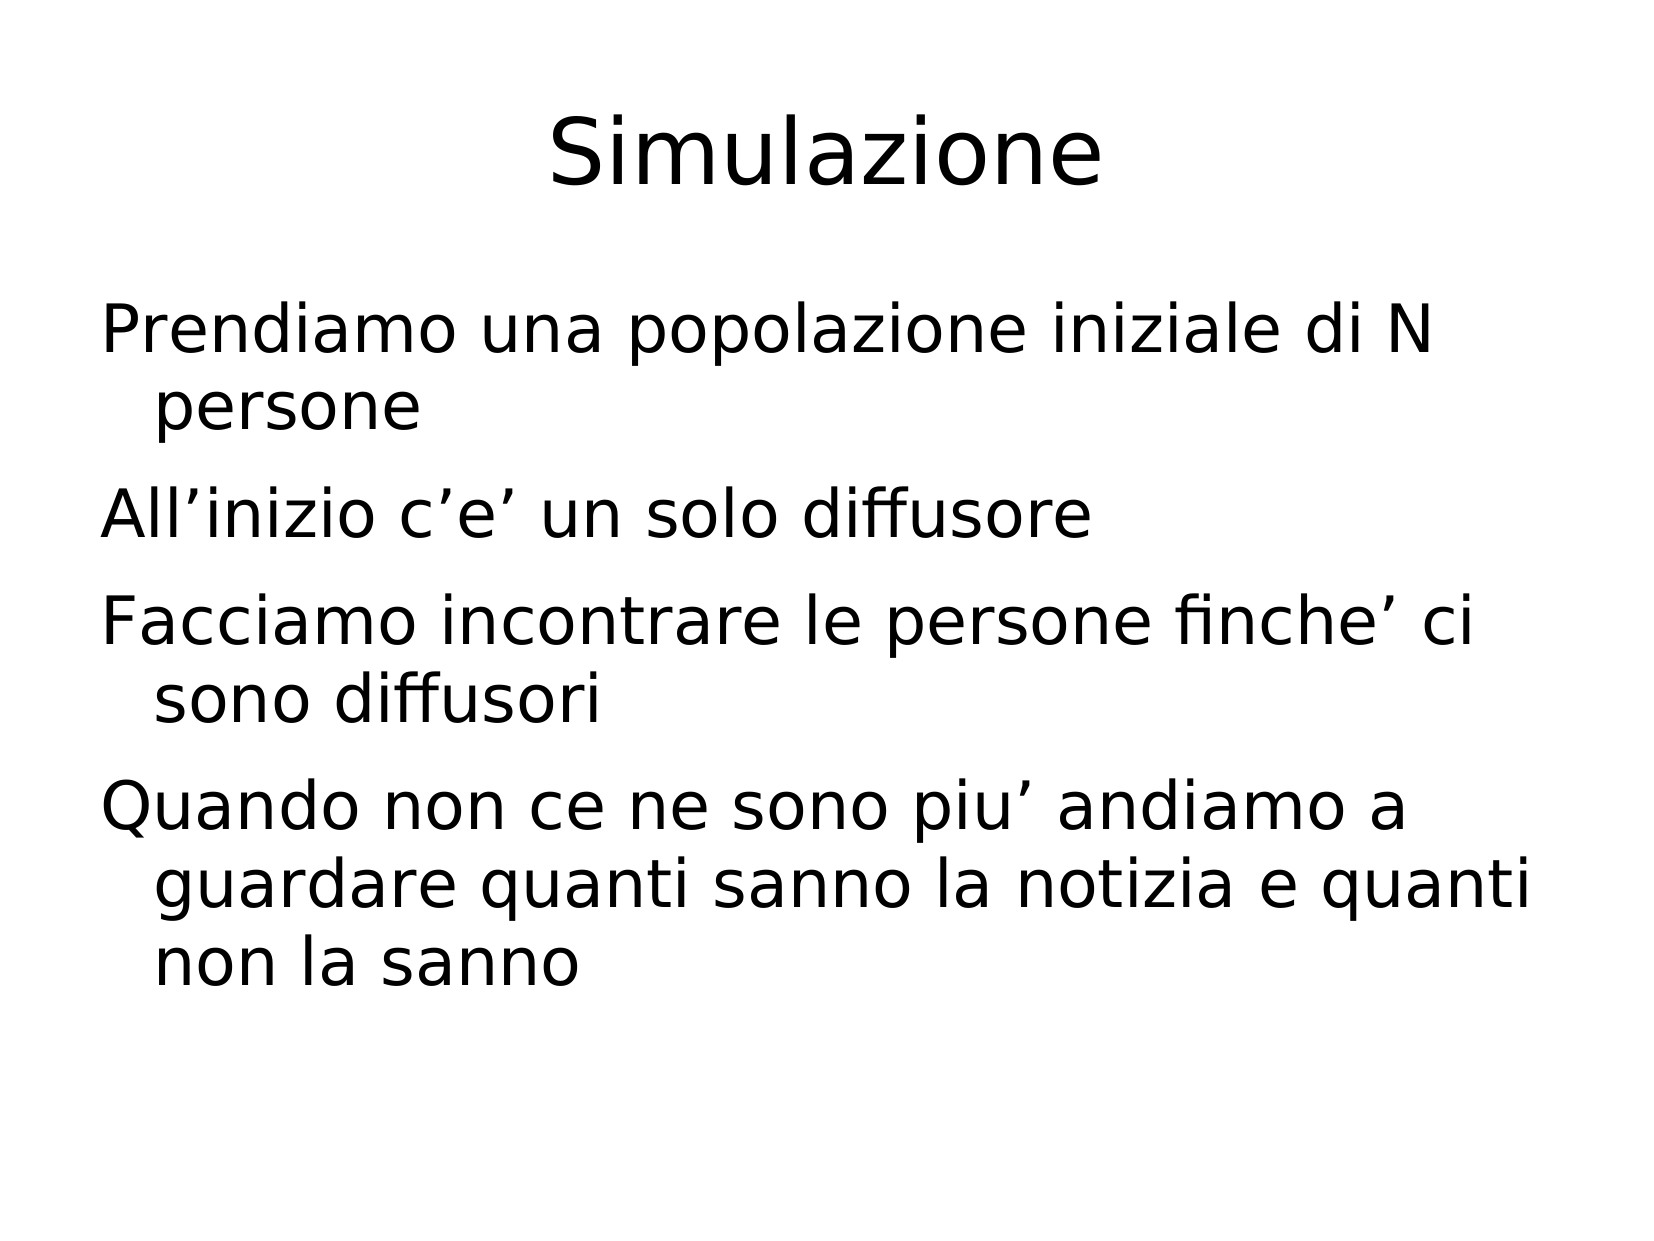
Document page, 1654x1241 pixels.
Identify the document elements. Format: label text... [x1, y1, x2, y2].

title Simulazione [82, 49, 1571, 257]
list Prendiamo una popolazione iniziale di N persone All’inizio c’e’ un solo diffusore Facciamo incontrare le persone finche’ ci sono diffusori Quando non ce ne sono piu’ andiamo a guardare quanti sanno la notizia e quanti non la sanno [82, 290, 1571, 1109]
